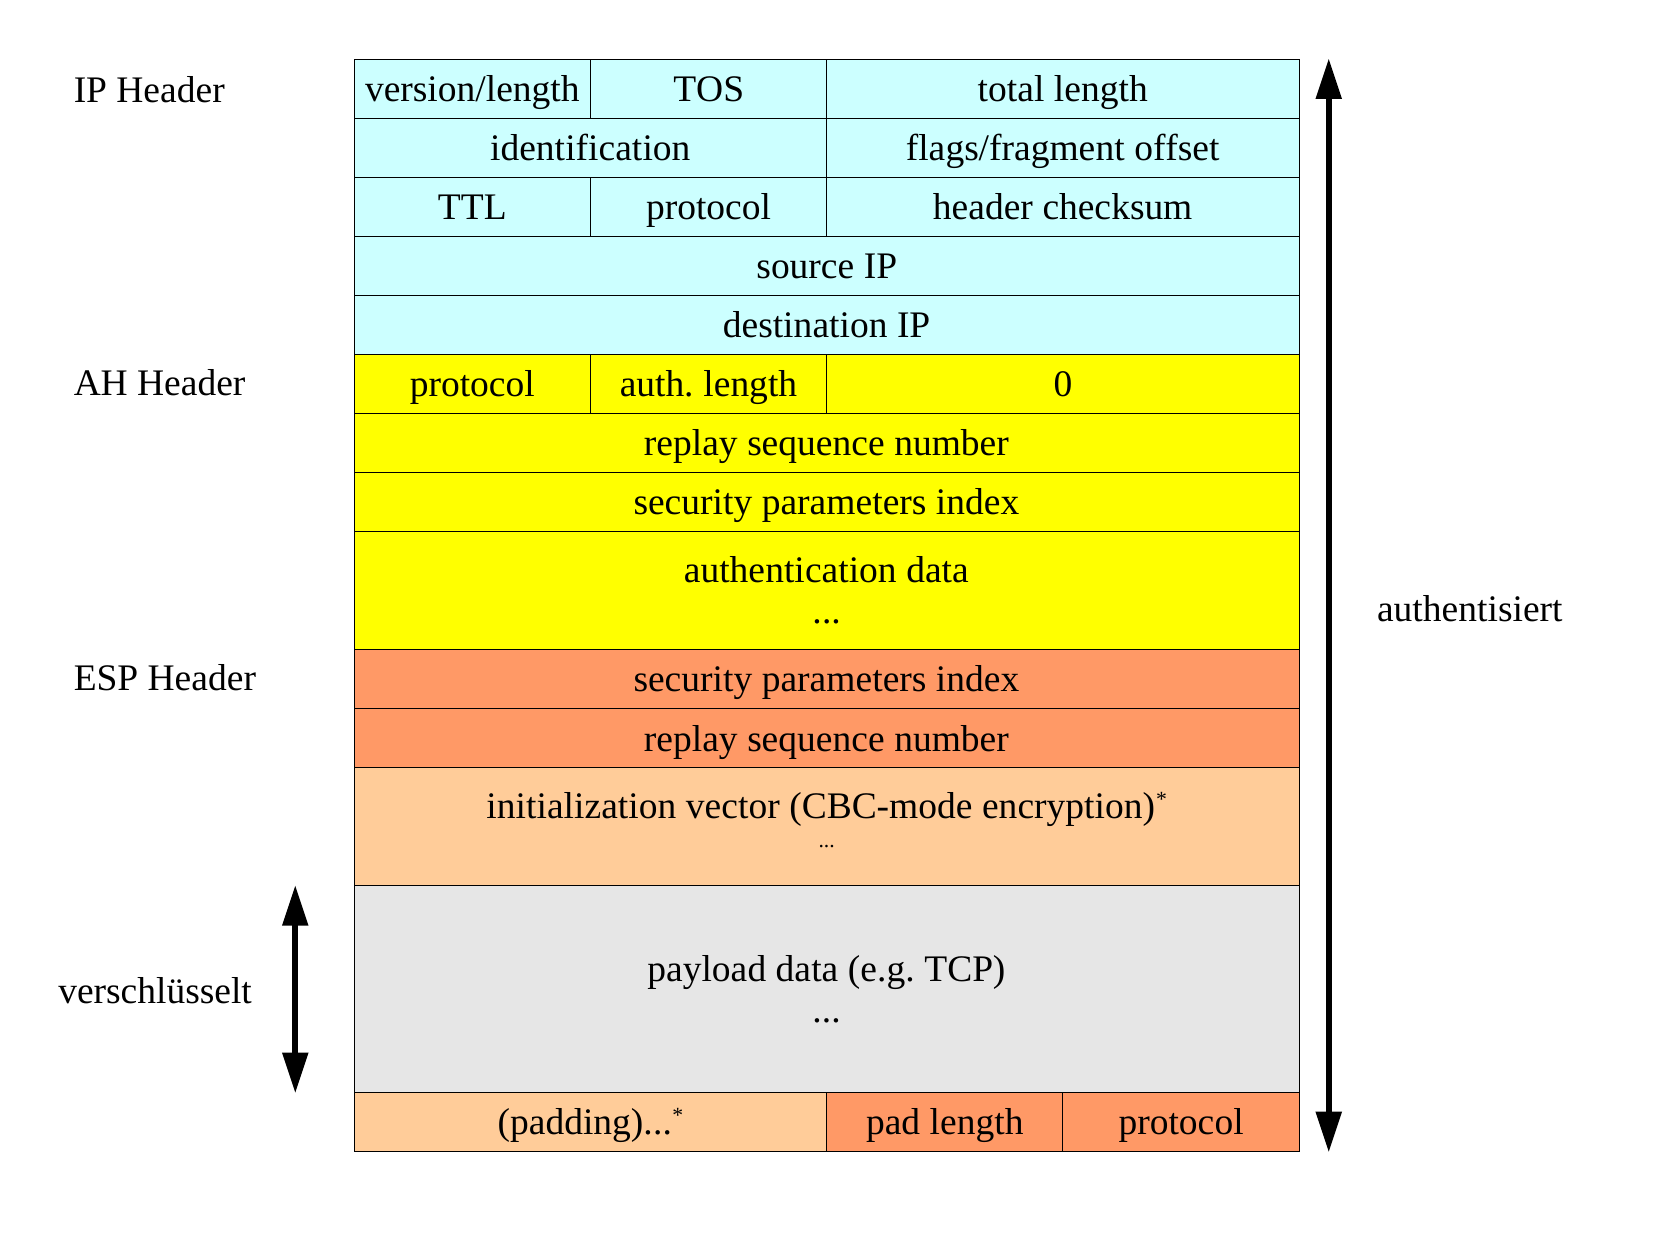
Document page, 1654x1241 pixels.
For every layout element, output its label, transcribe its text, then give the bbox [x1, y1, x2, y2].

text_box pad length [826, 1092, 1062, 1152]
text_box authentisiert [1364, 65, 1577, 1152]
text_box ESP Header [59, 649, 325, 706]
text_box destination IP [354, 295, 1300, 354]
text_box replay sequence number [354, 414, 1300, 473]
text_box total length [826, 59, 1300, 118]
text_box header checksum [826, 177, 1300, 236]
text_box protocol [1062, 1092, 1300, 1152]
text_box payload data (e.g. TCP) ... [354, 886, 1300, 1092]
text_box replay sequence number [354, 708, 1300, 767]
text_box IP Header [59, 61, 325, 119]
text_box AH Header [59, 354, 325, 411]
text_box 0 [826, 354, 1300, 414]
text_box TOS [590, 59, 826, 118]
text_box authentication data ... [354, 531, 1300, 650]
text_box identification [354, 118, 826, 177]
text_box auth. length [590, 354, 826, 414]
text_box version/length [354, 59, 590, 118]
text_box security parameters index [354, 650, 1300, 708]
text_box flags/fragment offset [826, 118, 1300, 177]
text_box protocol [354, 354, 590, 414]
text_box verschlüsselt [29, 947, 282, 1034]
text_box TTL [354, 177, 590, 236]
text_box (padding)...* [354, 1092, 826, 1152]
text_box security parameters index [354, 473, 1300, 531]
text_box initialization vector (CBC-mode encryption)* ... [354, 767, 1300, 886]
text_box source IP [354, 236, 1300, 295]
text_box protocol [590, 177, 826, 236]
